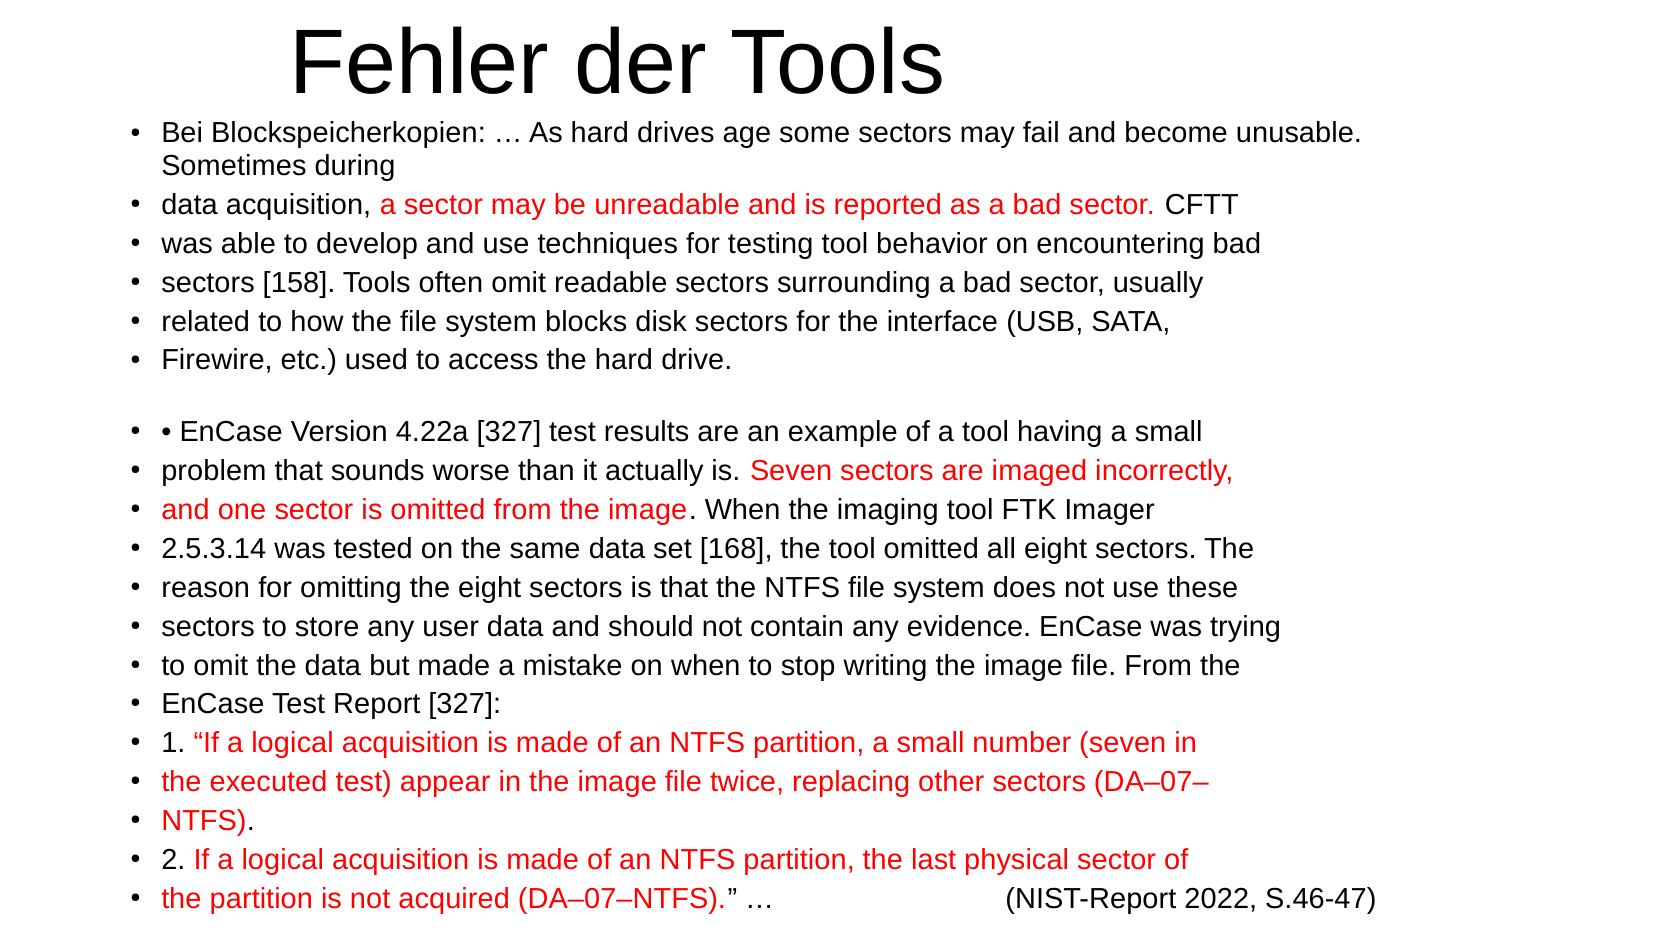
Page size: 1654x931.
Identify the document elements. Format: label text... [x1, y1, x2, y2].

title Fehler der Tools [84, 4, 1177, 119]
list Bei Blockspeicherkopien: … As hard drives age some sectors may fail and become unusable. Sometimes during data acquisition, a sector may be unreadable and is reported as a bad sector. CFTT was able to develop and use techniques for testing tool behavior on encountering bad sectors [158]. Tools often omit readable sectors surrounding a bad sector, usually related to how the file system blocks disk sectors for the interface (USB, SATA, Firewire, etc.) used to access the hard drive. • EnCase Version 4.22a [327] test results are an example of a tool having a small problem that sounds worse than it actually is. Seven sectors are imaged incorrectly, and one sector is omitted from the image. When the imaging tool FTK Imager 2.5.3.14 was tested on the same data set [168], the tool omitted all eight sectors. The reason for omitting the eight sectors is that the NTFS file system does not use these sectors to store any user data and should not contain any evidence. EnCase was trying to omit the data but made a mistake on when to stop writing the image file. From the EnCase Test Report [327]: 1. “If a logical acquisition is made of an NTFS partition, a small number (seven in the executed test) appear in the image file twice, replacing other sectors (DA–07– NTFS). 2. If a logical acquisition is made of an NTFS partition, the last physical sector of the partition is not acquired (DA–07–NTFS).” … (NIST-Report 2022, S.46-47) [120, 116, 1411, 918]
